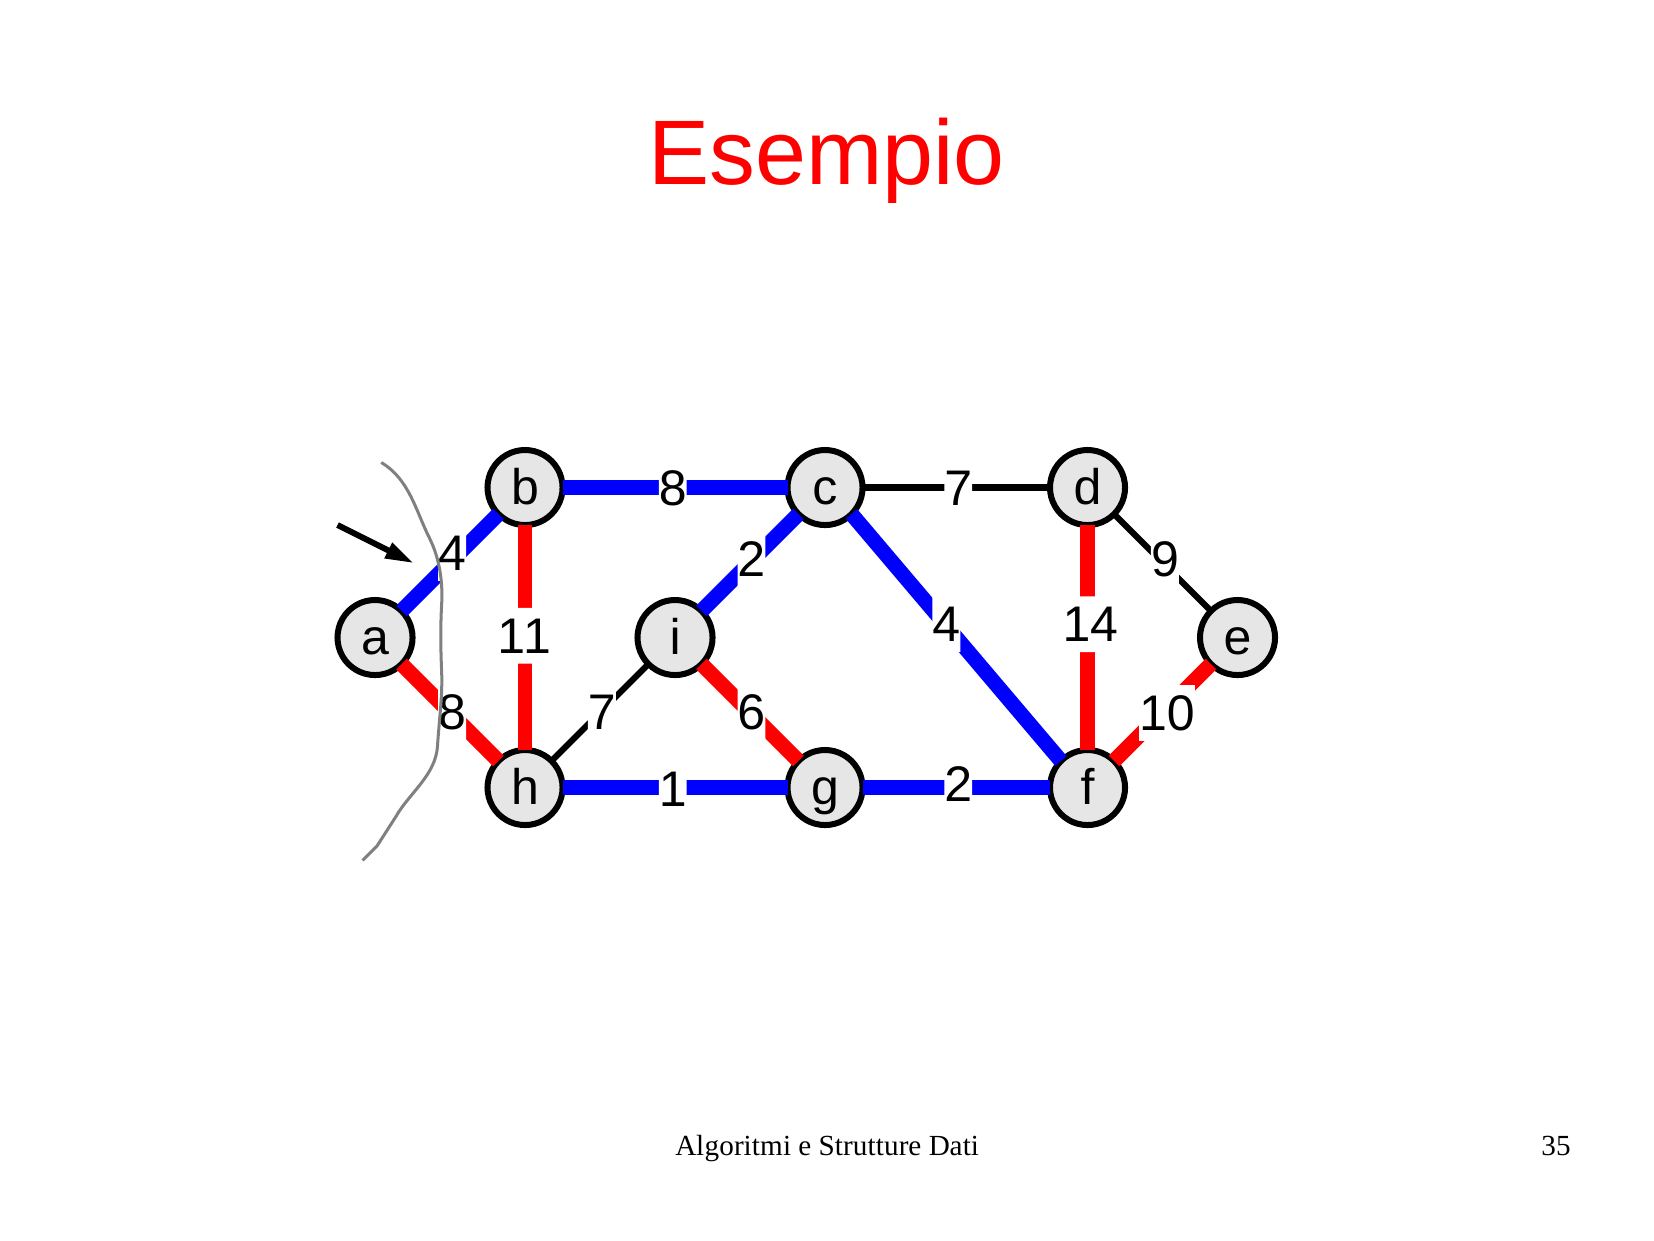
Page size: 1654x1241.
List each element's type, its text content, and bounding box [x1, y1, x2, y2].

text_box 6 [737, 684, 766, 741]
text_box 2 [737, 531, 766, 588]
text_box 4 [932, 596, 961, 653]
text_box 8 [658, 460, 687, 516]
text_box h [487, 750, 563, 826]
title Esempio [82, 49, 1571, 257]
text_box f [1050, 750, 1126, 826]
text_box b [487, 450, 563, 525]
text_box 2 [944, 756, 973, 812]
text_box e [1200, 600, 1276, 676]
text_box i [637, 600, 713, 676]
text_box 8 [440, 684, 467, 741]
text_box 4 [438, 525, 467, 581]
text_box c [788, 450, 863, 526]
text_box d [1050, 450, 1126, 525]
text_box 14 [1062, 596, 1119, 653]
text_box 11 [497, 607, 557, 664]
text_box 9 [1150, 531, 1179, 588]
text_box 10 [1139, 685, 1195, 741]
text_box a [337, 600, 413, 676]
text_box g [788, 750, 863, 826]
text_box 1 [658, 761, 687, 818]
text_box 7 [587, 684, 616, 741]
text_box 7 [944, 460, 973, 517]
